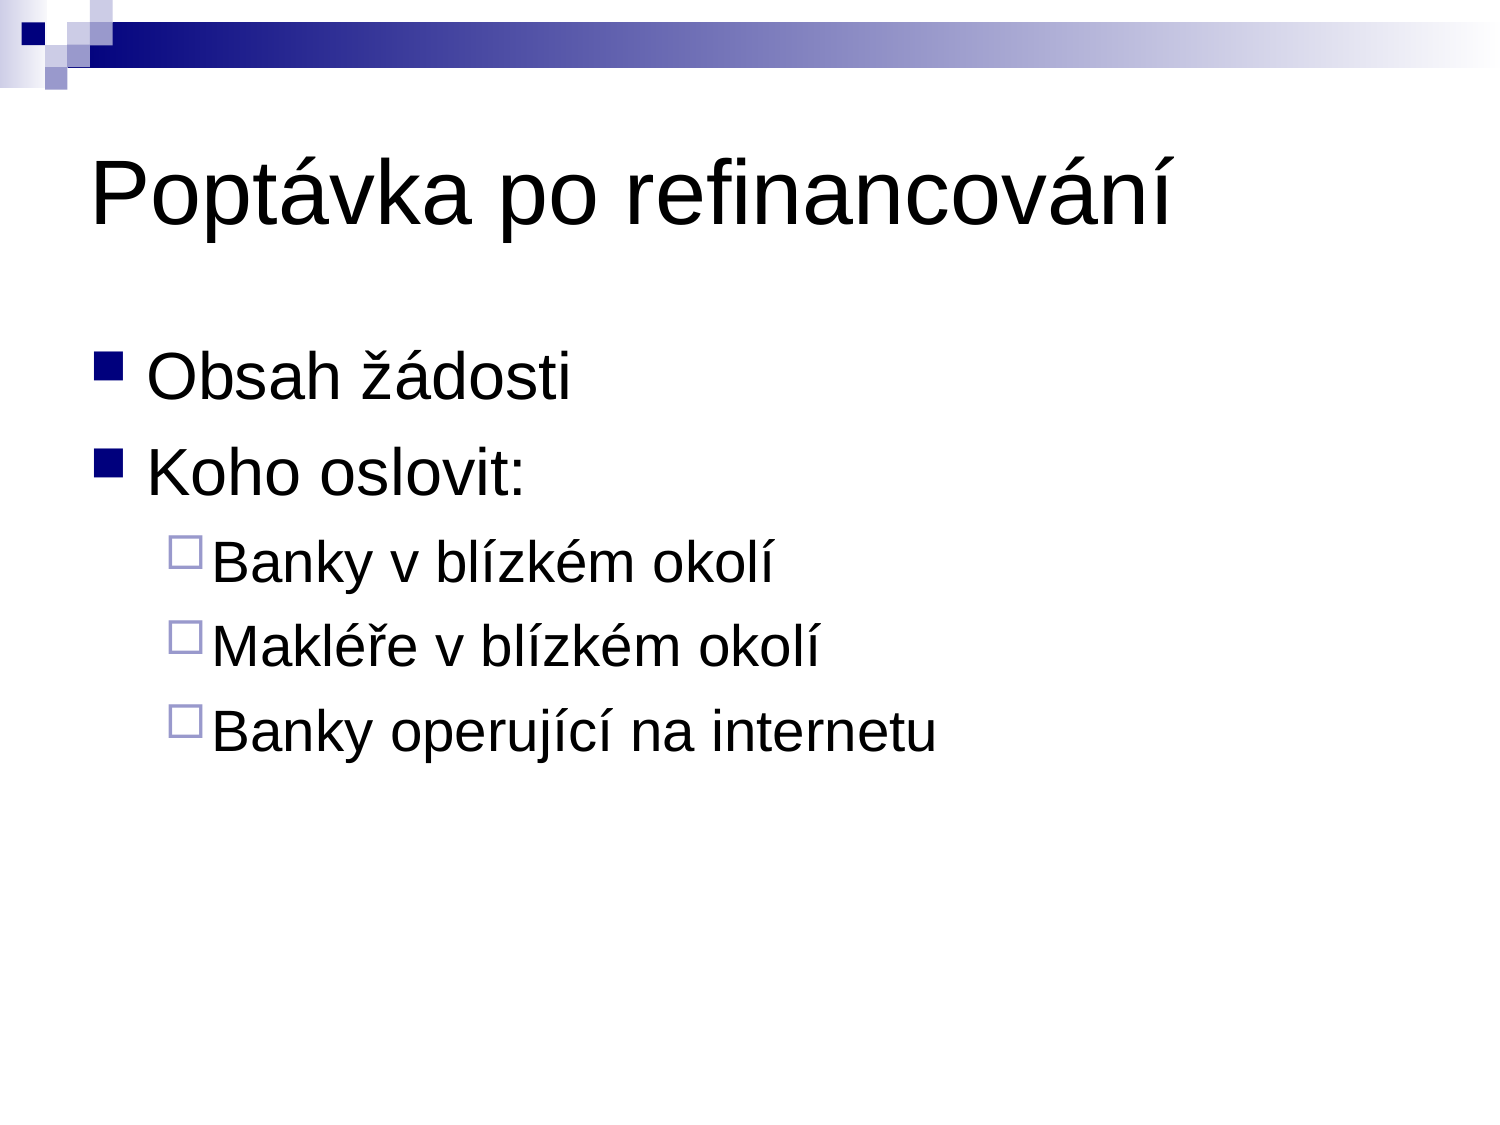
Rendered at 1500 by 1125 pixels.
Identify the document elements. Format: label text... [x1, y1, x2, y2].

title Poptávka po refinancování [75, 75, 1426, 301]
list Obsah žádosti Koho oslovit: Banky v blízkém okolí Makléře v blízkém okolí Banky operující na internetu [75, 324, 1426, 963]
